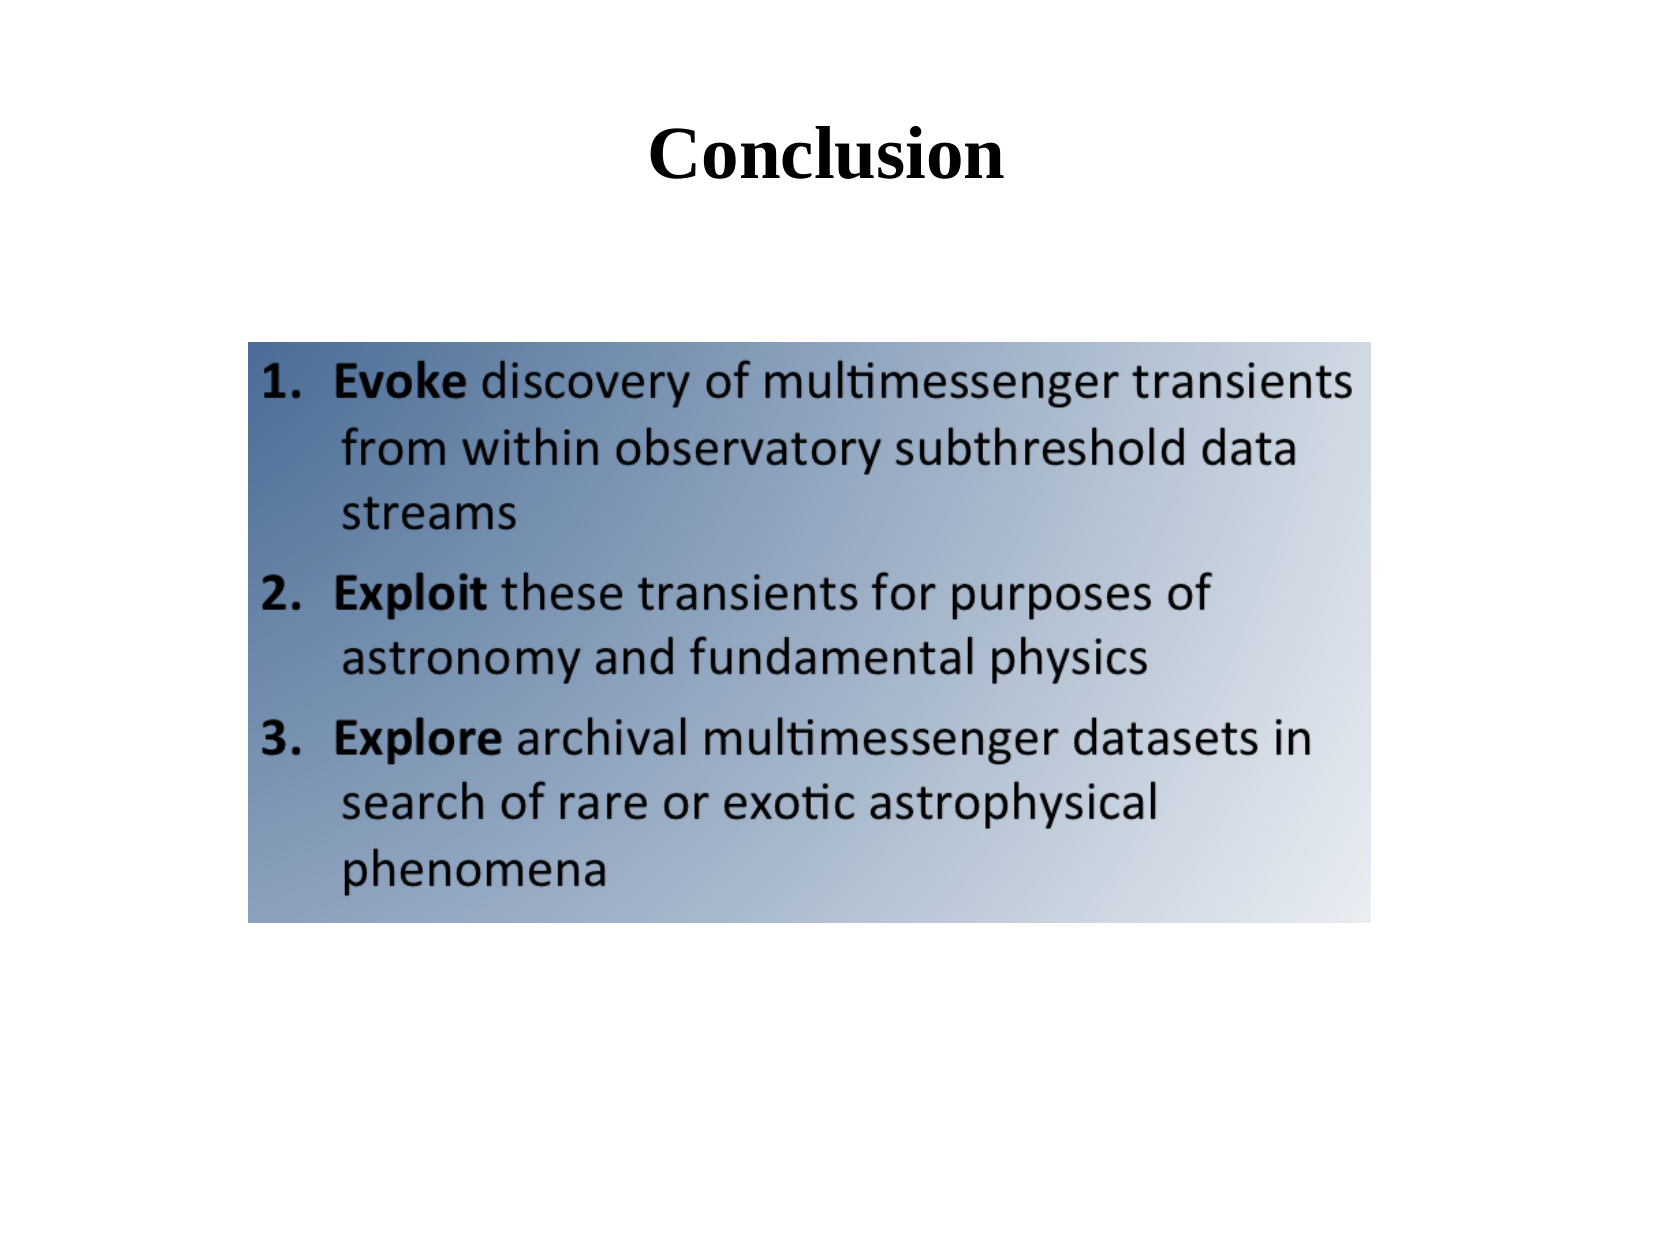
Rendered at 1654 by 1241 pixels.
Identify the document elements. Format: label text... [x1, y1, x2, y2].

picture [248, 342, 1371, 923]
title Conclusion [82, 49, 1571, 257]
